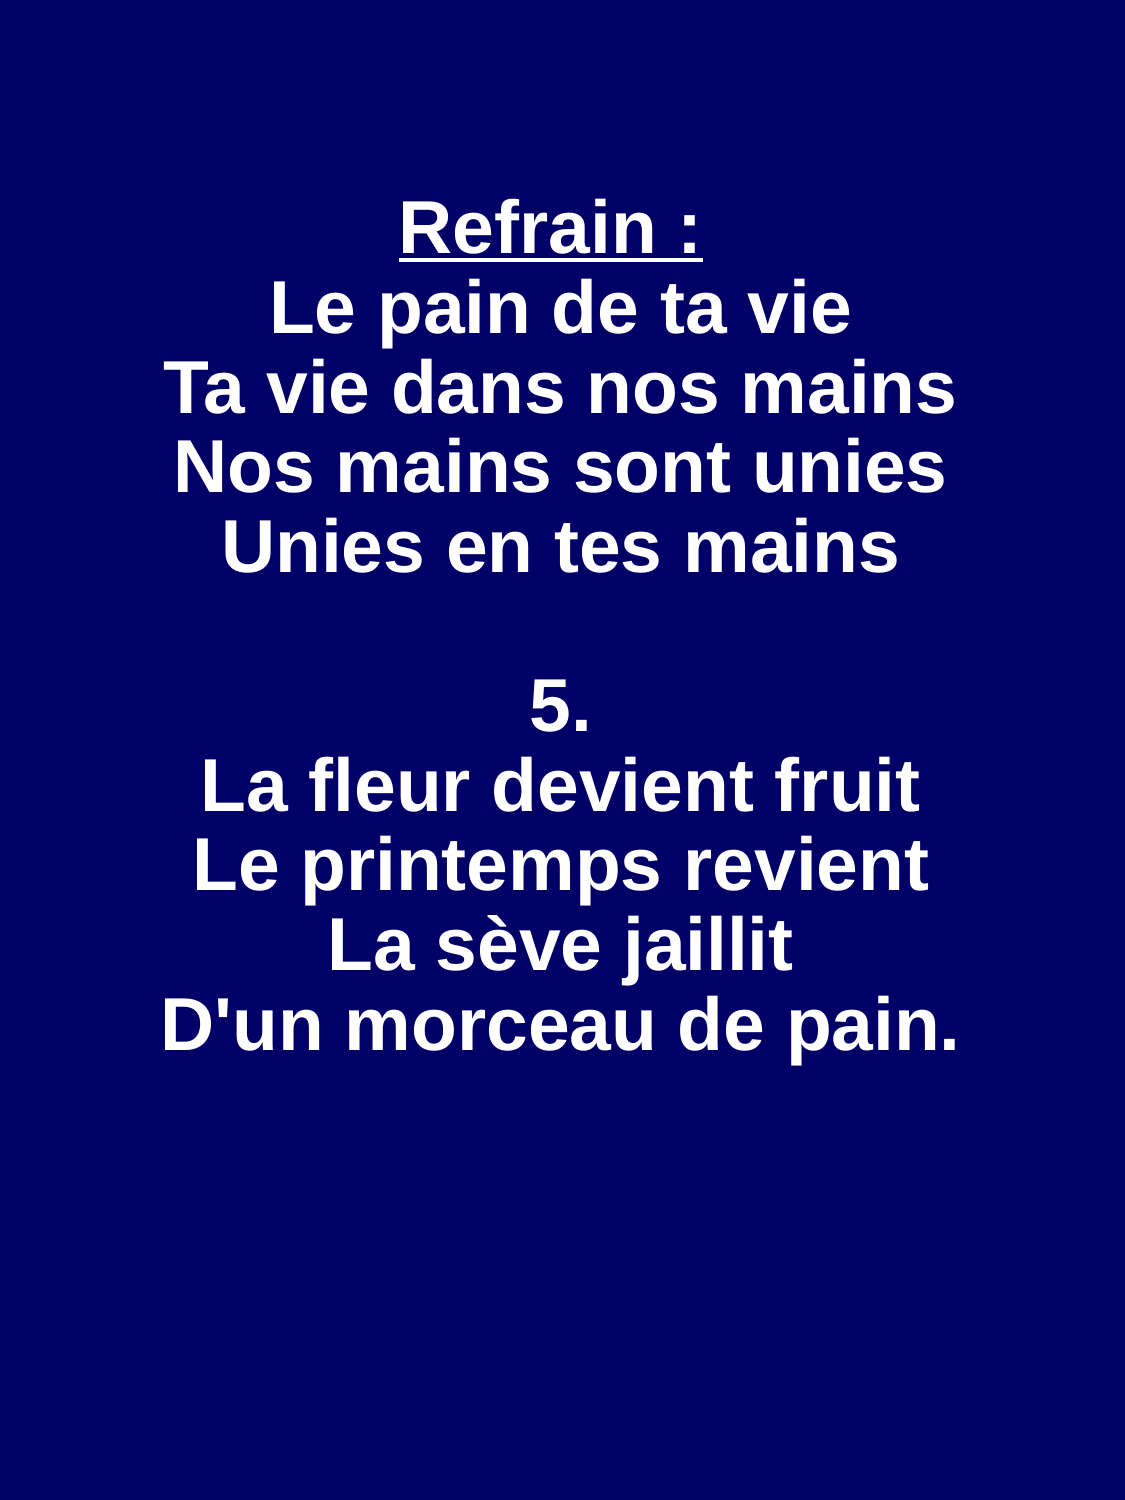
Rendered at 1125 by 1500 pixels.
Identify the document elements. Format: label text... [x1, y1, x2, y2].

text_box Refrain : Le pain de ta vie Ta vie dans nos mains Nos mains sont unies Unies en tes mains 5. La fleur devient fruit Le printemps revient La sève jaillit D'un morceau de pain. [11, 35, 1111, 1441]
